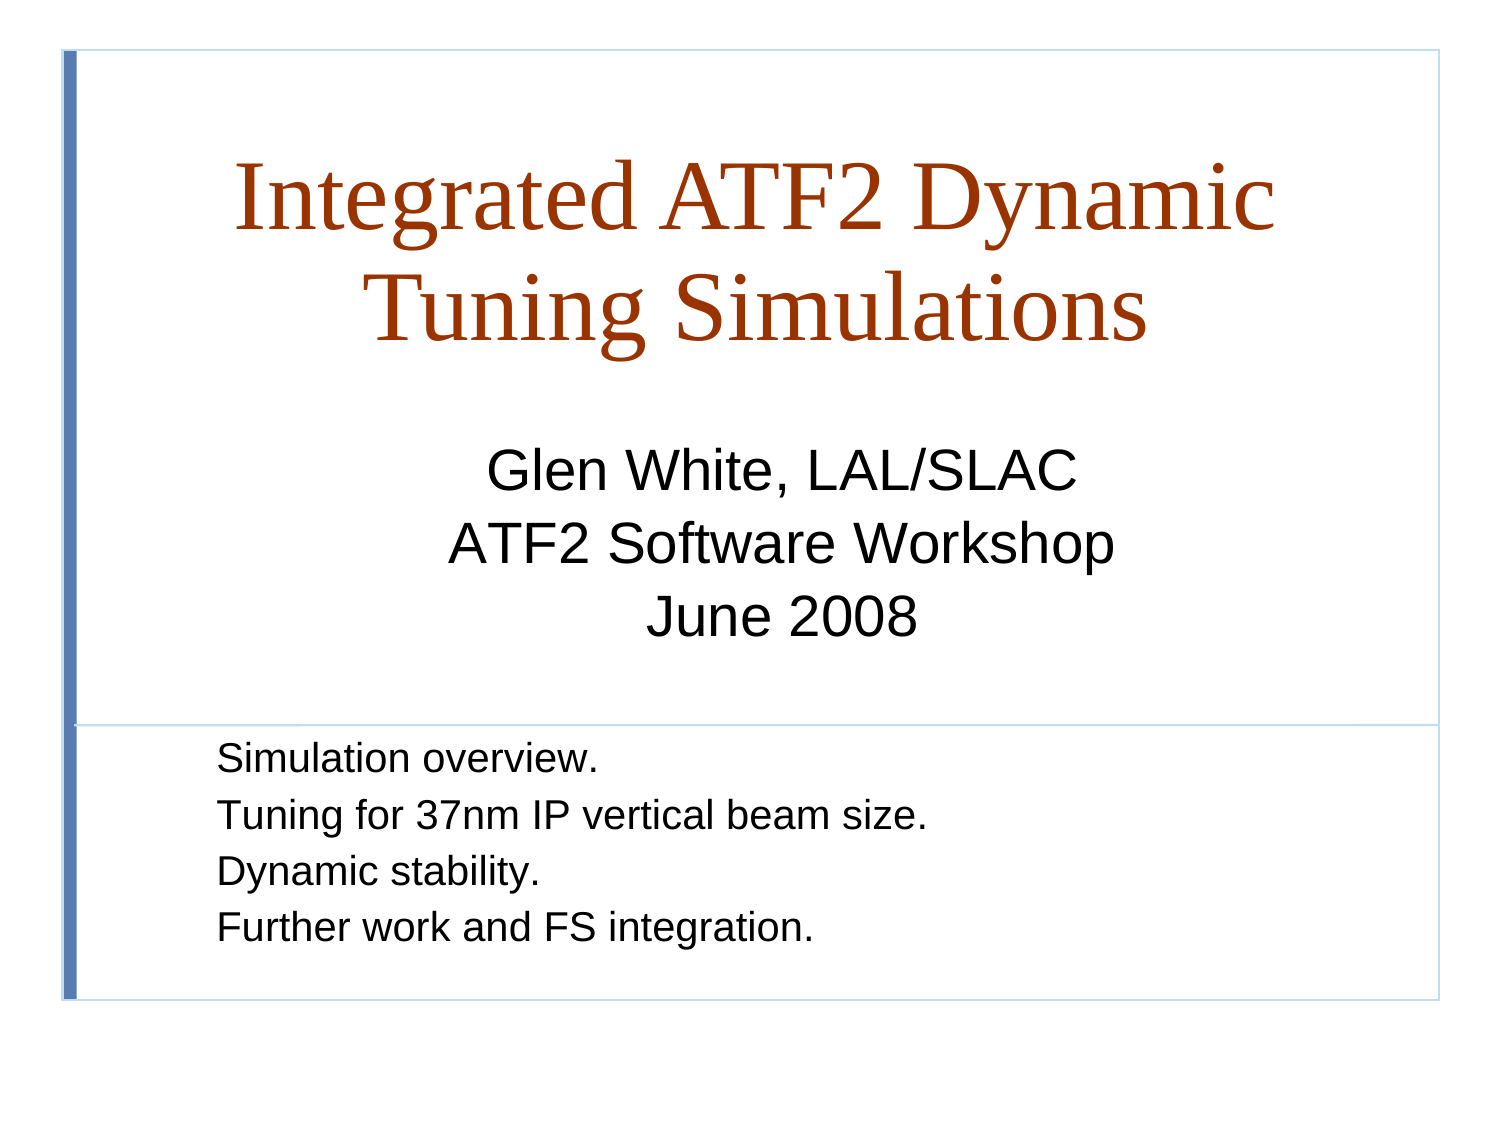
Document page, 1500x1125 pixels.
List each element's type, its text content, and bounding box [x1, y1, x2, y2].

title Integrated ATF2 Dynamic Tuning Simulations [125, 94, 1388, 370]
text_box Simulation overview. Tuning for 37nm IP vertical beam size. Dynamic stability. Further work and FS integration. [125, 731, 1388, 1061]
text_box Glen White, LAL/SLAC ATF2 Software Workshop June 2008 [113, 436, 1376, 687]
